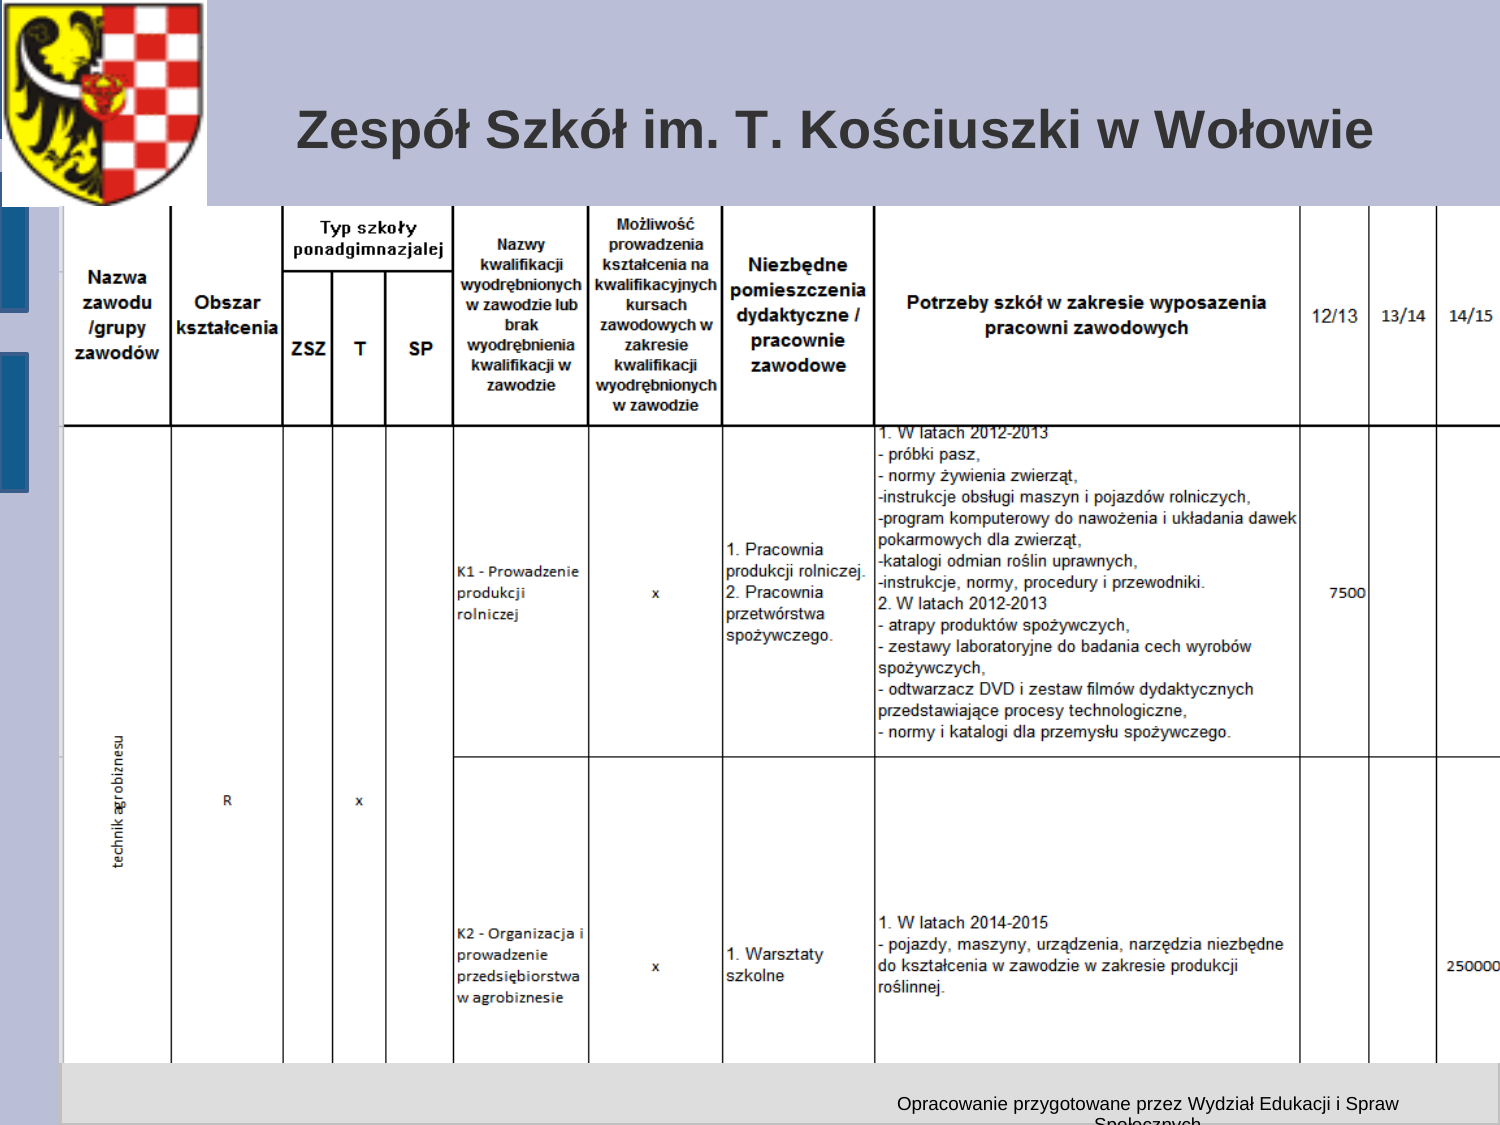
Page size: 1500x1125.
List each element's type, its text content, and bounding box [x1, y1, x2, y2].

title Zespół Szkół im. T. Kościuszki w Wołowie [110, 82, 1392, 178]
picture [2, 0, 207, 207]
text_box Opracowanie przygotowane przez Wydział Edukacji i Spraw Społecznych [826, 1086, 1469, 1123]
chart [59, 206, 1500, 1063]
